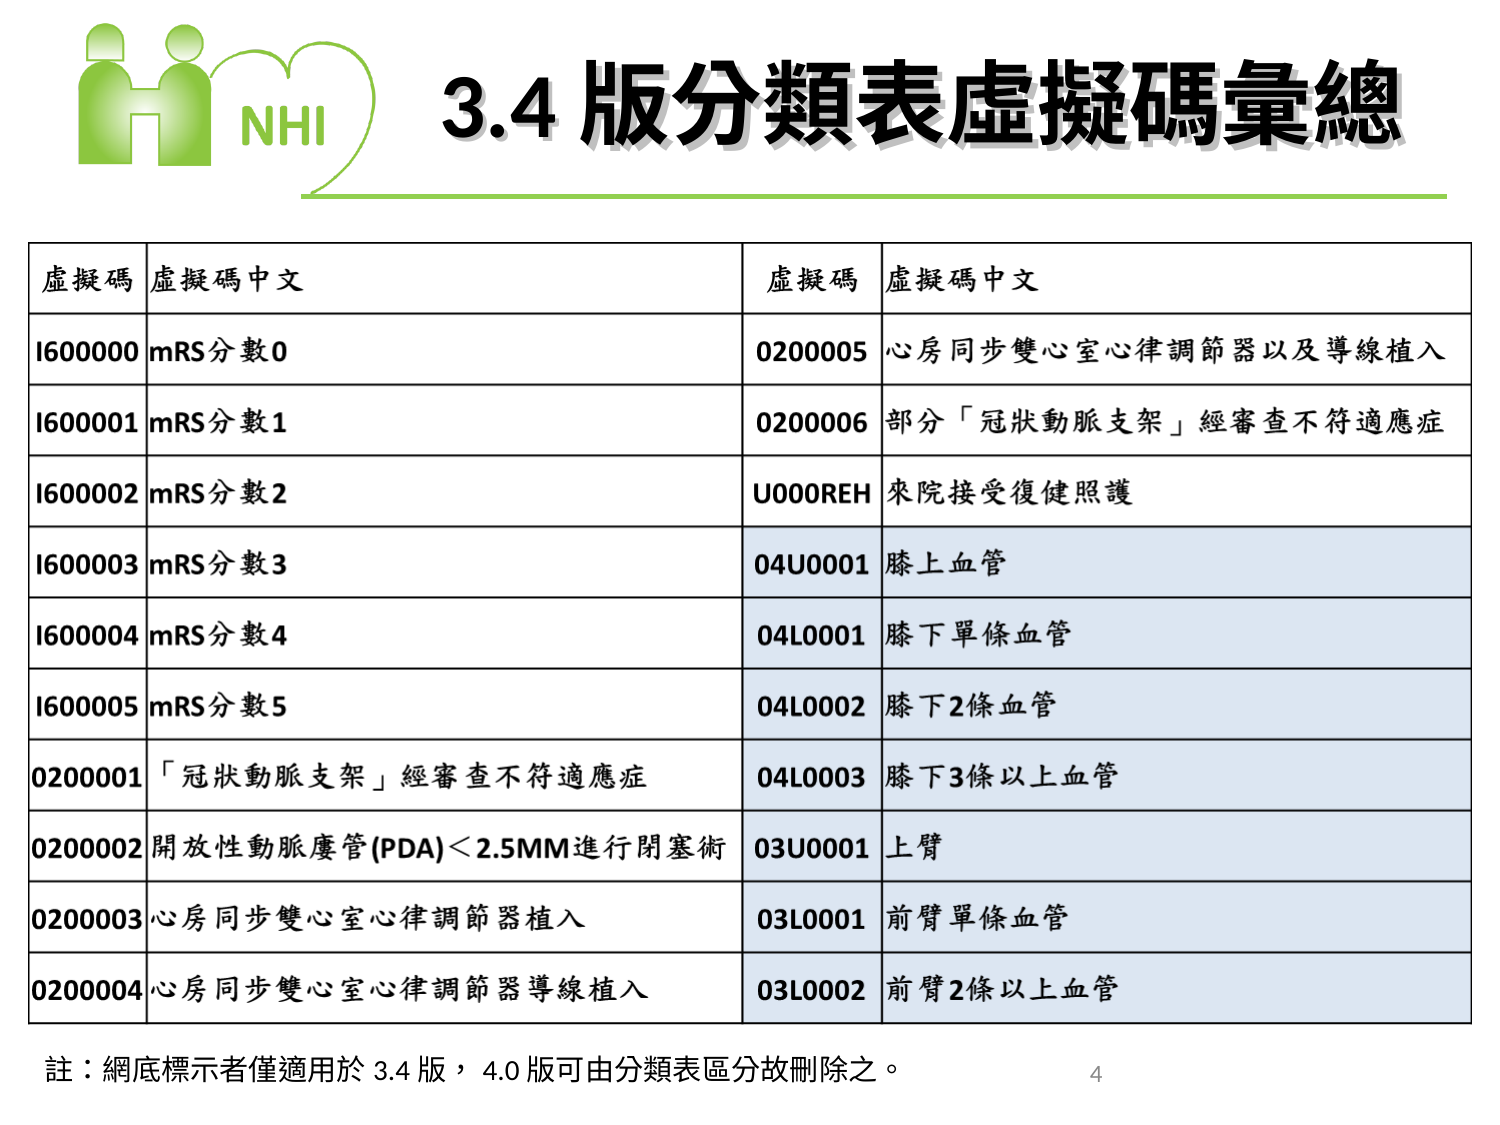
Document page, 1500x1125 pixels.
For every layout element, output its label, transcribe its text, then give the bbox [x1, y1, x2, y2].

text_box 4 [1074, 1042, 1426, 1103]
title 3.4版分類表虛擬碼彙總 [419, 7, 1426, 195]
picture [28, 243, 1472, 1026]
text_box 註：網底標示者僅適用於3.4版，4.0版可由分類表區分故刪除之。 [29, 1043, 1306, 1095]
